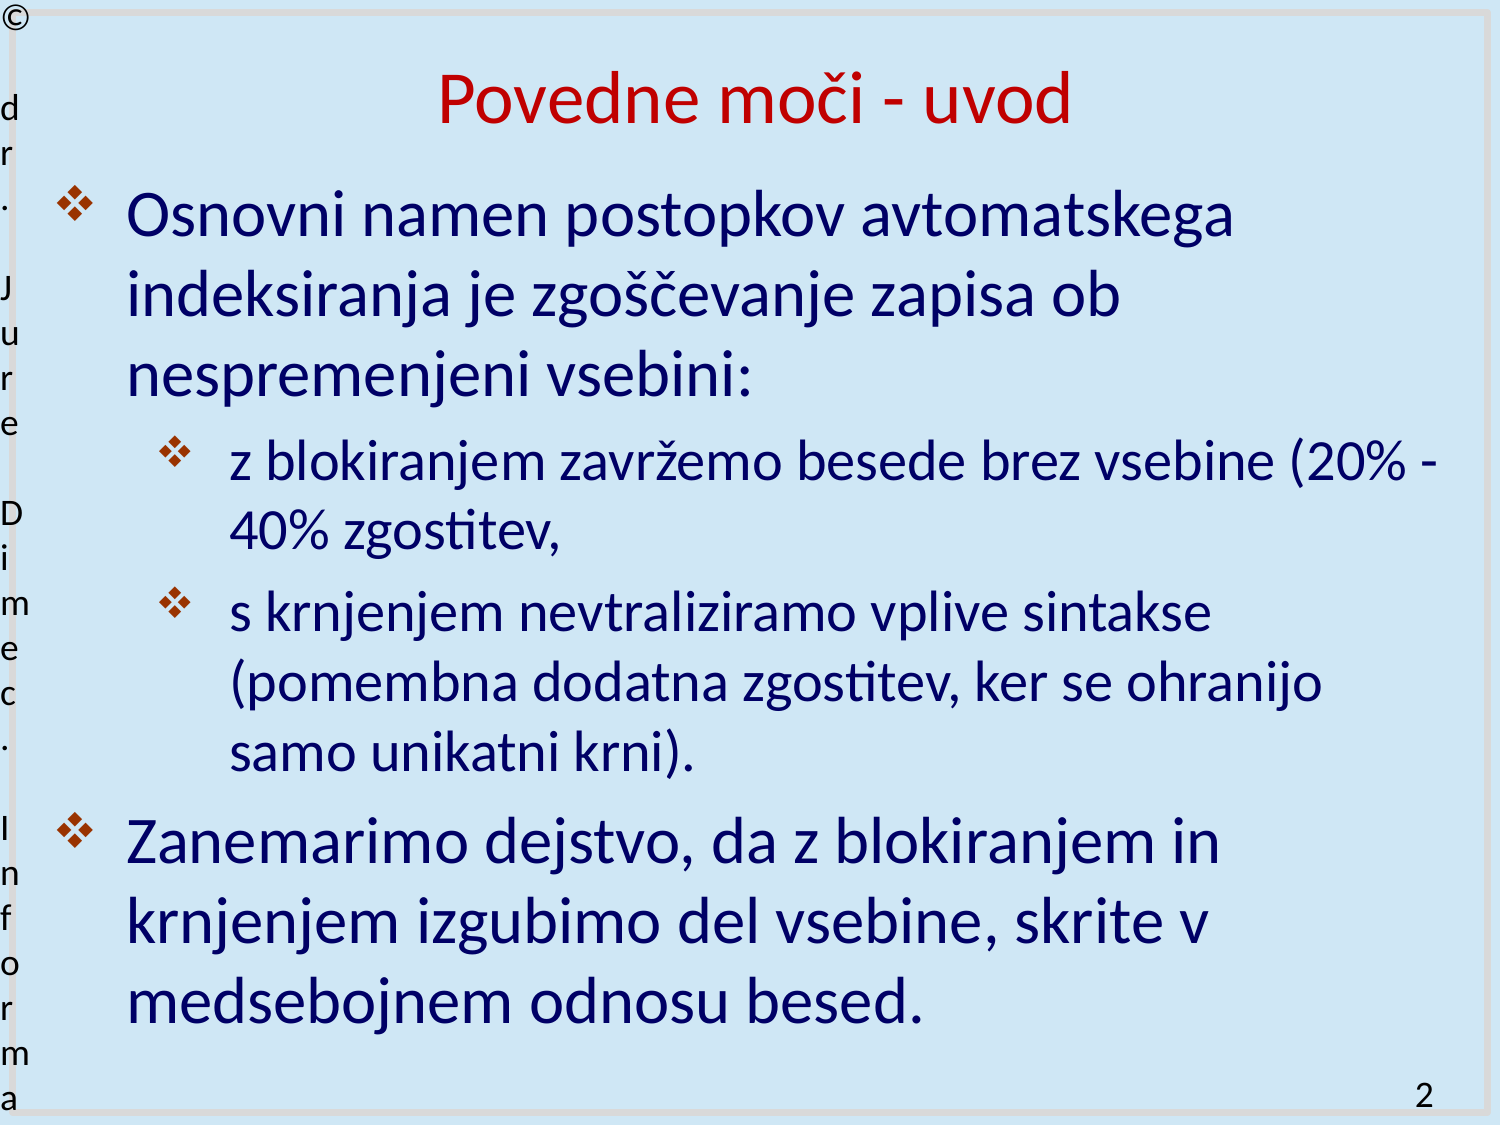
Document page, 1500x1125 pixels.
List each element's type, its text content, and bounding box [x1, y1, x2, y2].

list Osnovni namen postopkov avtomatskega indeksiranja je zgoščevanje zapisa ob nespremenjeni vsebini: z blokiranjem zavržemo besede brez vsebine (20% - 40% zgostitev, s krnjenjem nevtraliziramo vplive sintakse (pomembna dodatna zgostitev, ker se ohranijo samo unikatni krni). Zanemarimo dejstvo, da z blokiranjem in krnjenjem izgubimo del vsebine, skrite v medsebojnem odnosu besed. [37, 162, 1475, 1050]
slide_number <number> [1400, 1062, 1475, 1103]
title Povedne moči - uvod [37, 37, 1475, 150]
